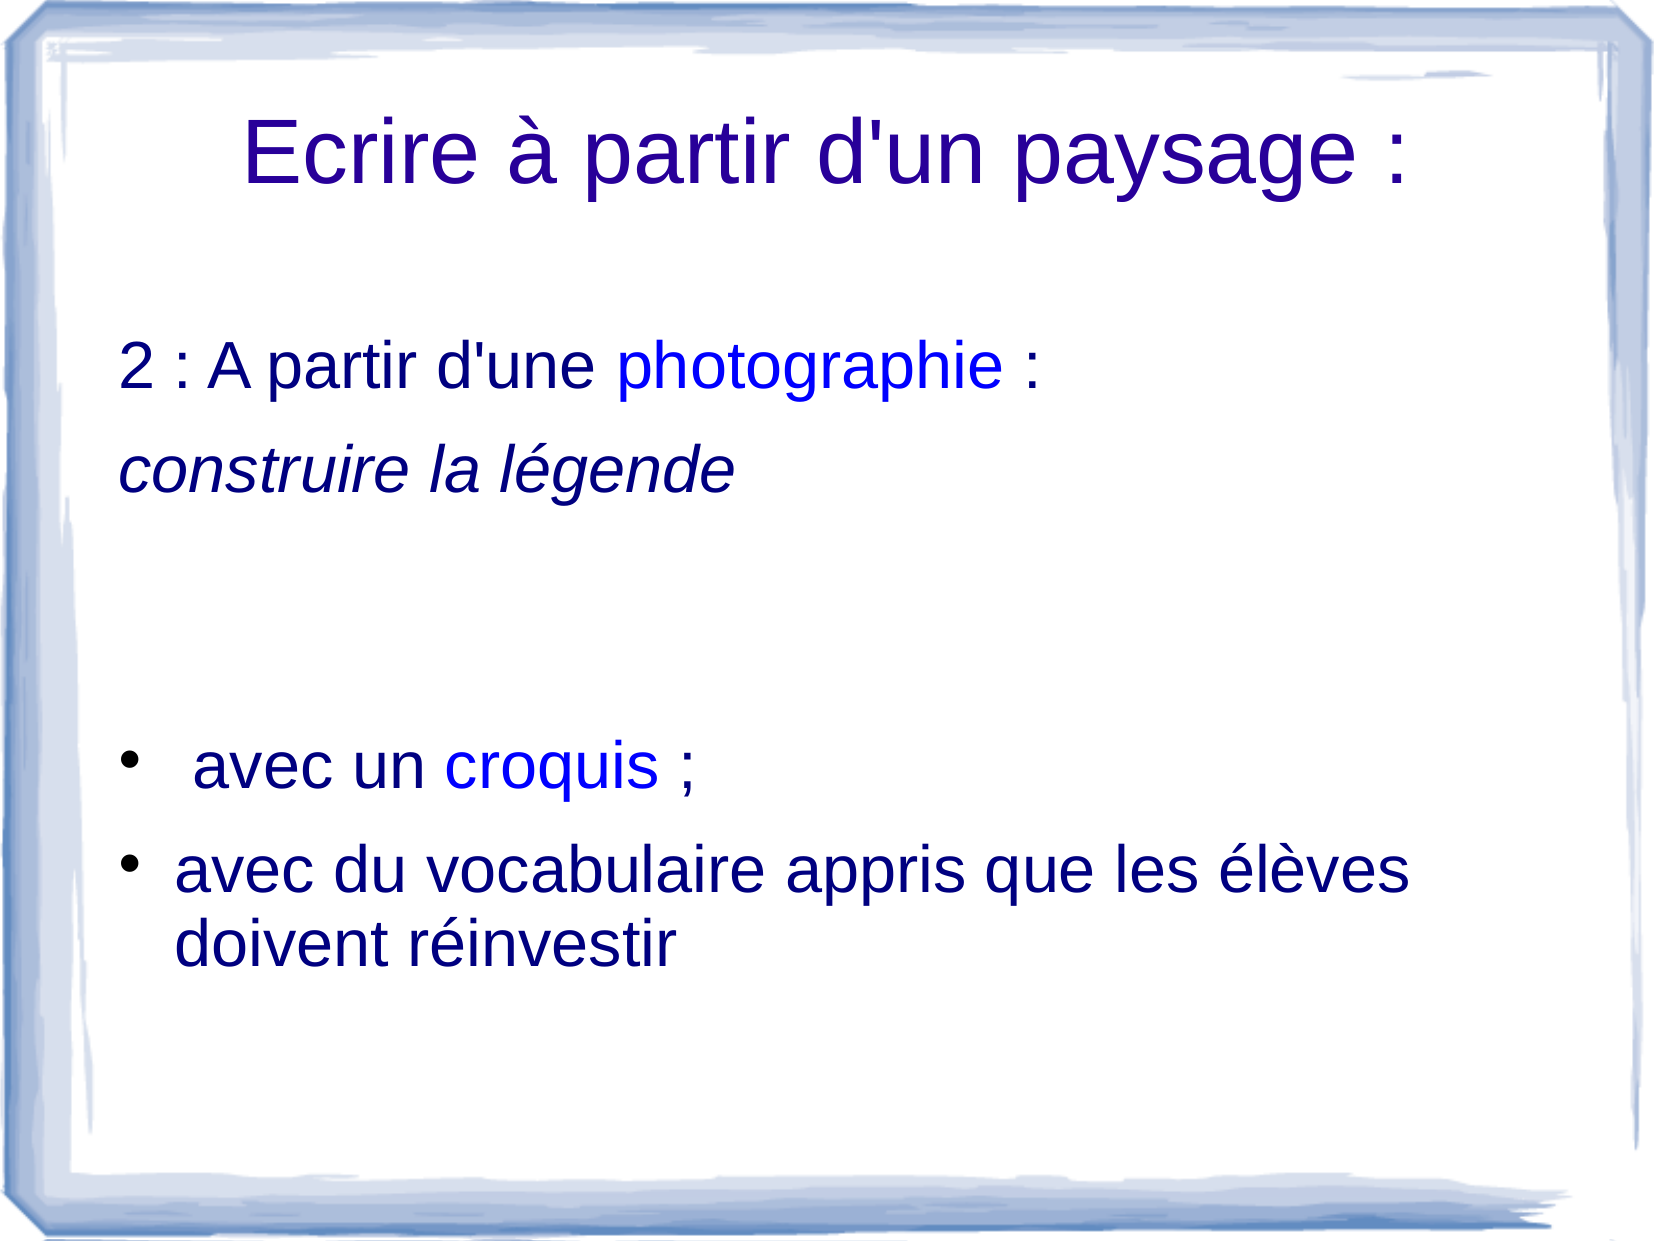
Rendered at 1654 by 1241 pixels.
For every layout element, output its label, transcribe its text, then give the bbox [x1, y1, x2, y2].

text_box avec un croquis ; avec du vocabulaire appris que les élèves doivent réinvestir [118, 620, 1571, 1142]
list 2 : A partir d'une photographie : construire la légende [118, 324, 1571, 620]
title Ecrire à partir d'un paysage : [82, 49, 1571, 257]
picture [0, 0, 1654, 1241]
